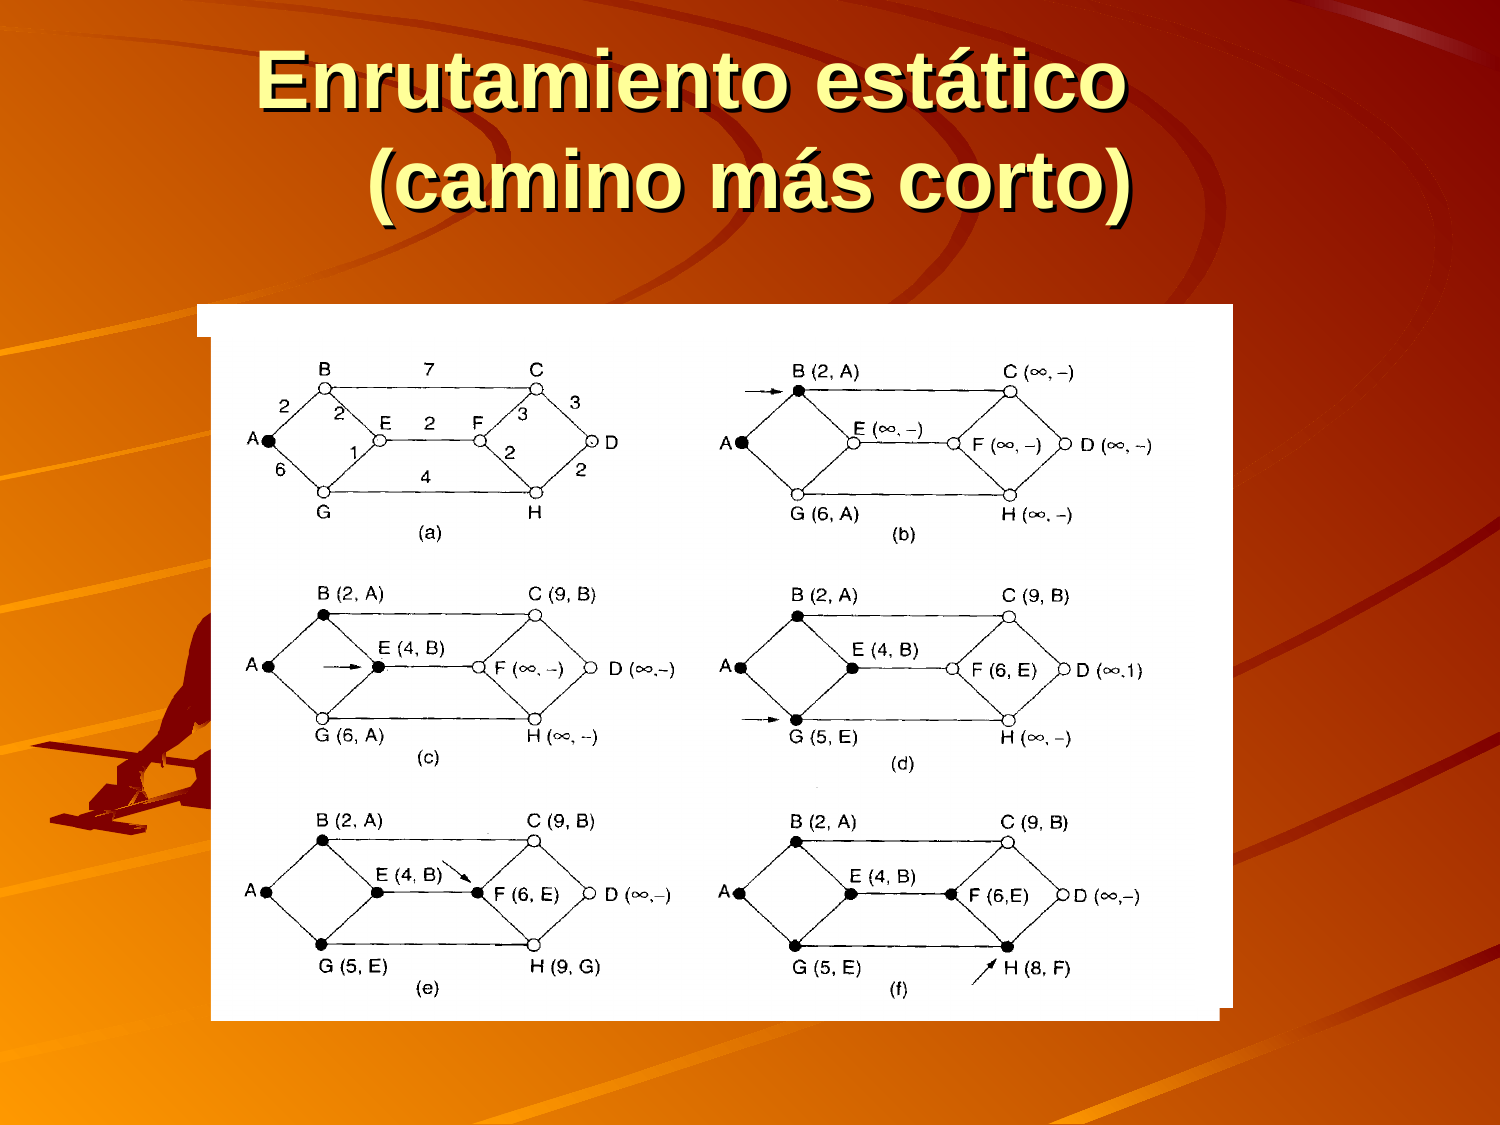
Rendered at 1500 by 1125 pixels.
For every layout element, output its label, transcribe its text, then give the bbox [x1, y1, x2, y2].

title Enrutamiento estático (camino más corto) [75, 17, 1426, 233]
chart [194, 302, 1235, 1024]
list [75, 262, 1426, 1006]
